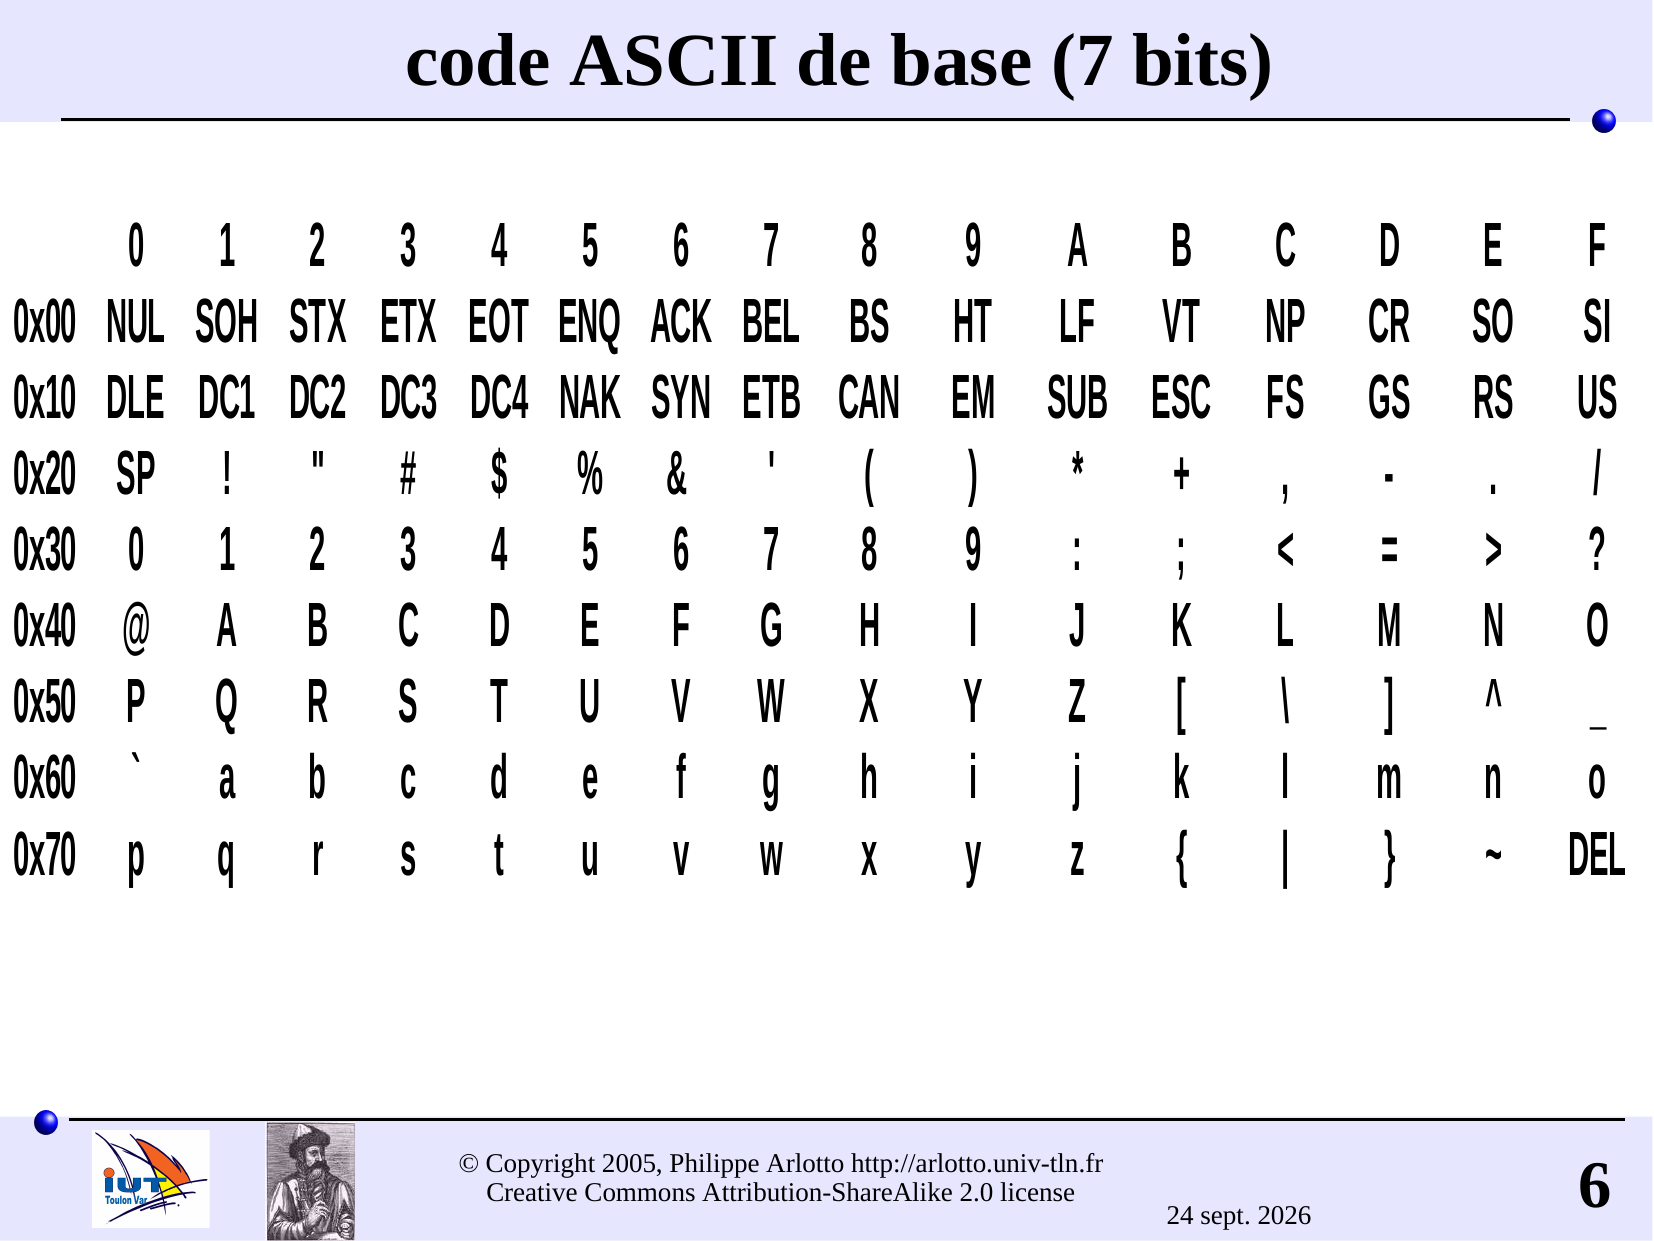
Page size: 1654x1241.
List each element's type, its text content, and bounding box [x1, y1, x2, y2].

title code ASCII de base (7 bits) [95, 11, 1585, 110]
picture [265, 1122, 355, 1241]
chart [0, 206, 1653, 984]
